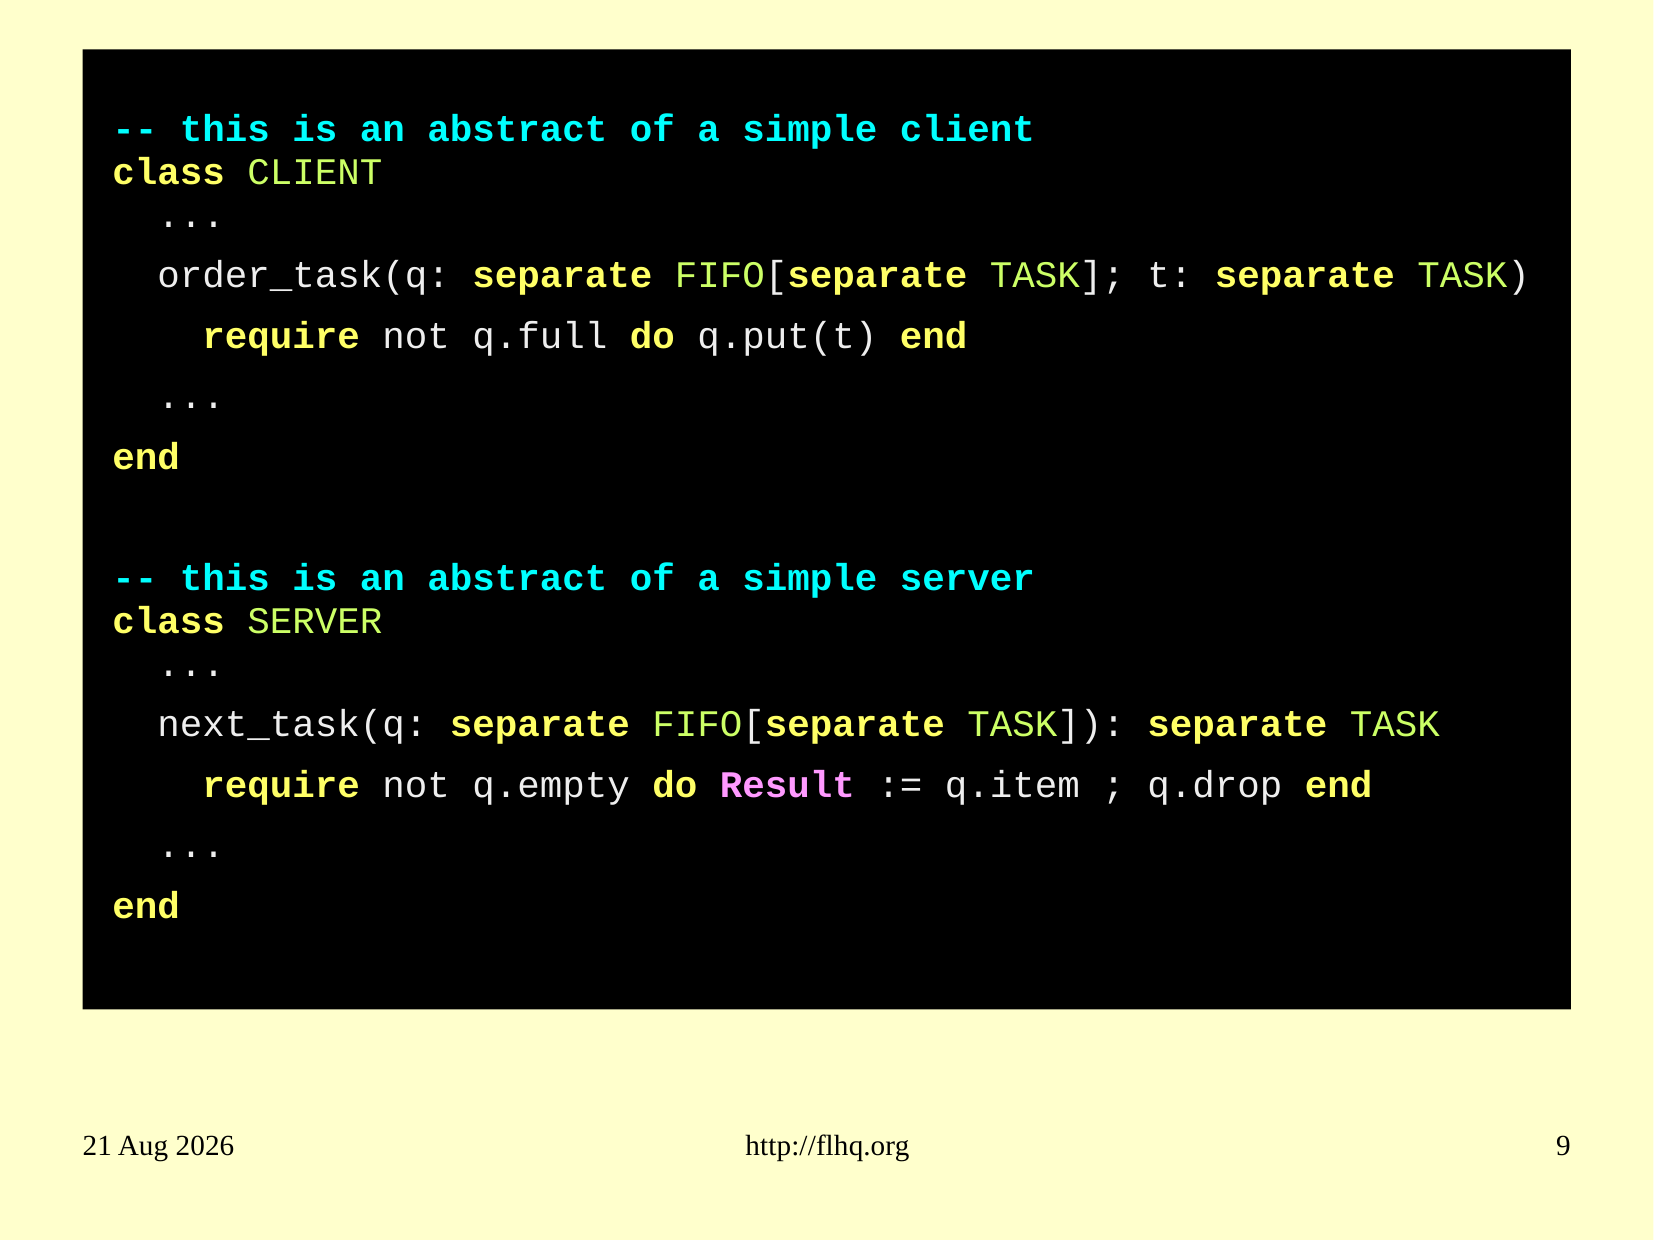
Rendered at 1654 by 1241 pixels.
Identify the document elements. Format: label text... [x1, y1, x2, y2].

subtitle -- this is an abstract of a simple client class CLIENT ... order_task(q: separate FIFO[separate TASK]; t: separate TASK) require not q.full do q.put(t) end ... end -- this is an abstract of a simple server class SERVER ... next_task(q: separate FIFO[separate TASK]): separate TASK require not q.empty do Result := q.item ; q.drop end ... end [82, 49, 1571, 1010]
